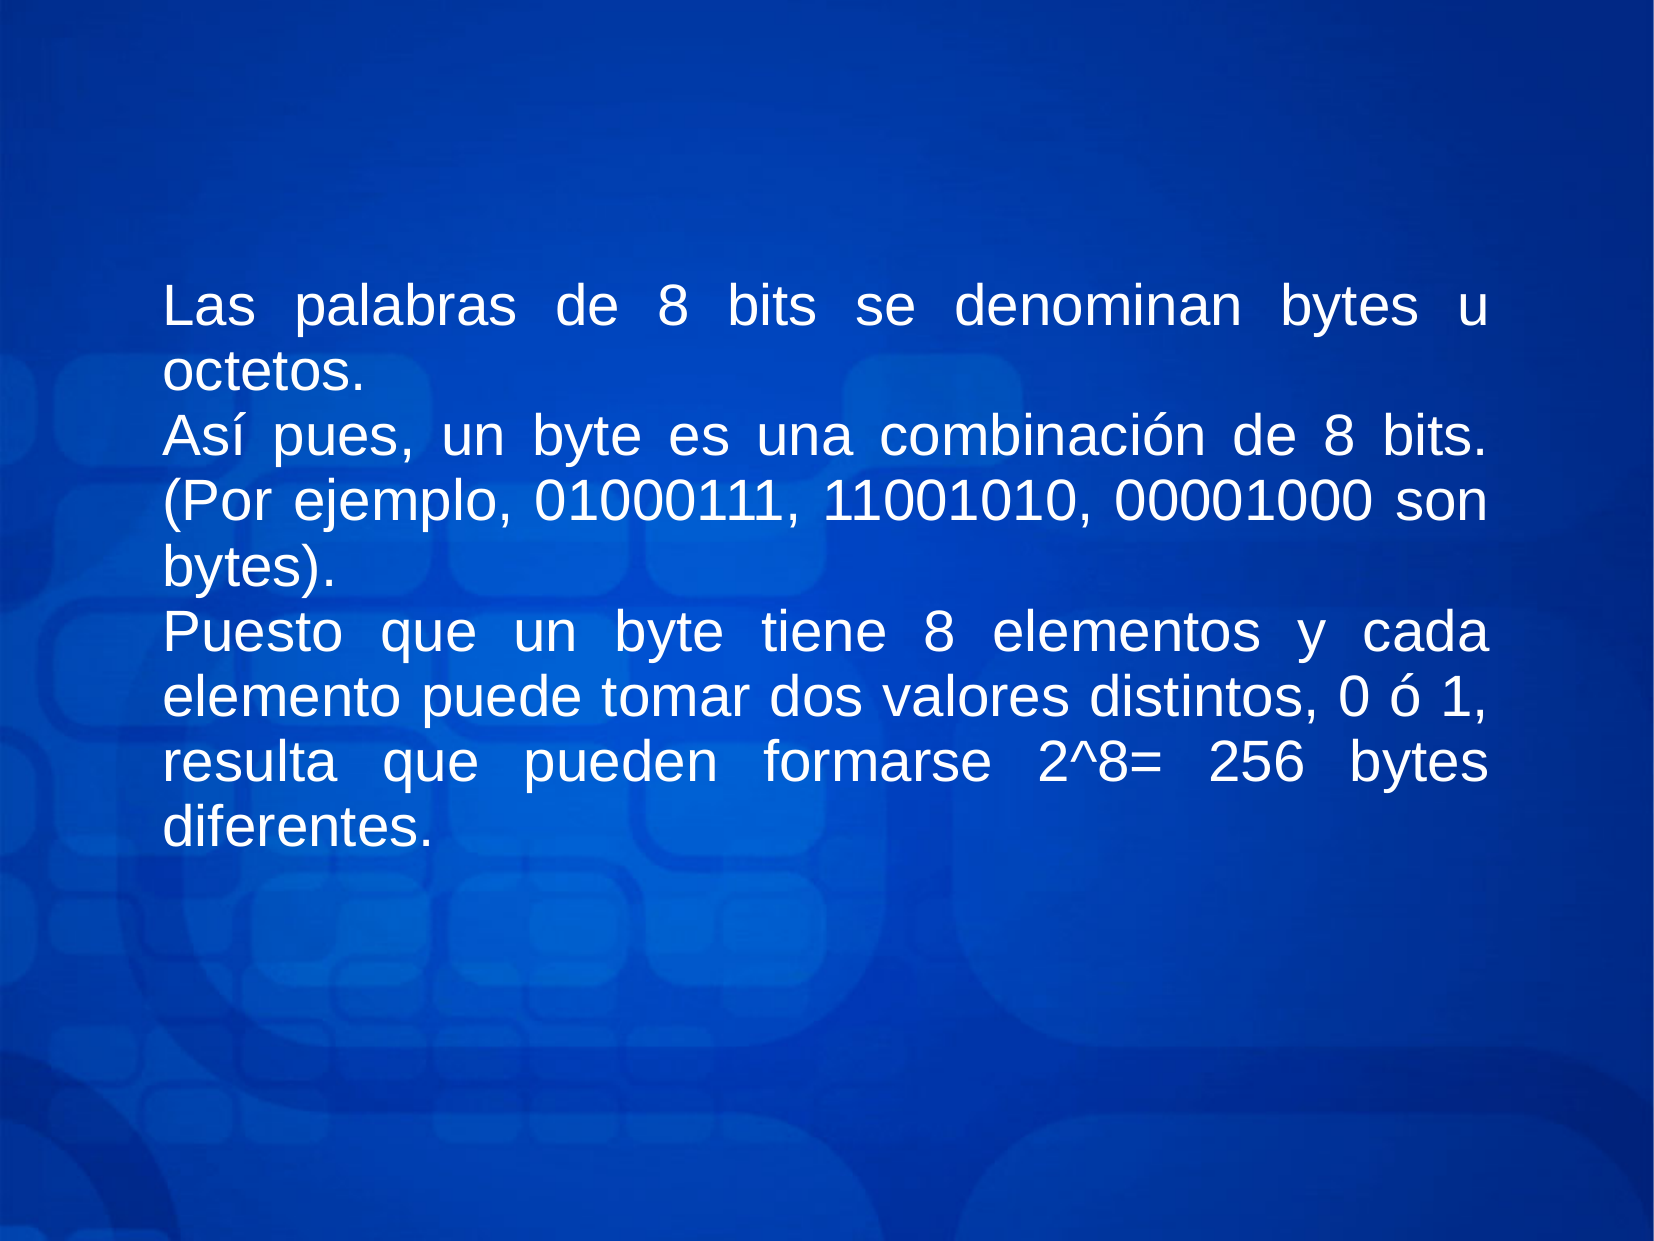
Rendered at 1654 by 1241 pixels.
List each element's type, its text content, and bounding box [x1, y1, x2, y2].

text_box Las palabras de 8 bits se denominan bytes u octetos. Así pues, un byte es una combinación de 8 bits. (Por ejemplo, 01000111, 11001010, 00001000 son bytes). Puesto que un byte tiene 8 elementos y cada elemento puede tomar dos valores distintos, 0 ó 1, resulta que pueden formarse 2^8= 256 bytes diferentes. [147, 265, 1506, 959]
picture [0, 0, 1654, 1241]
